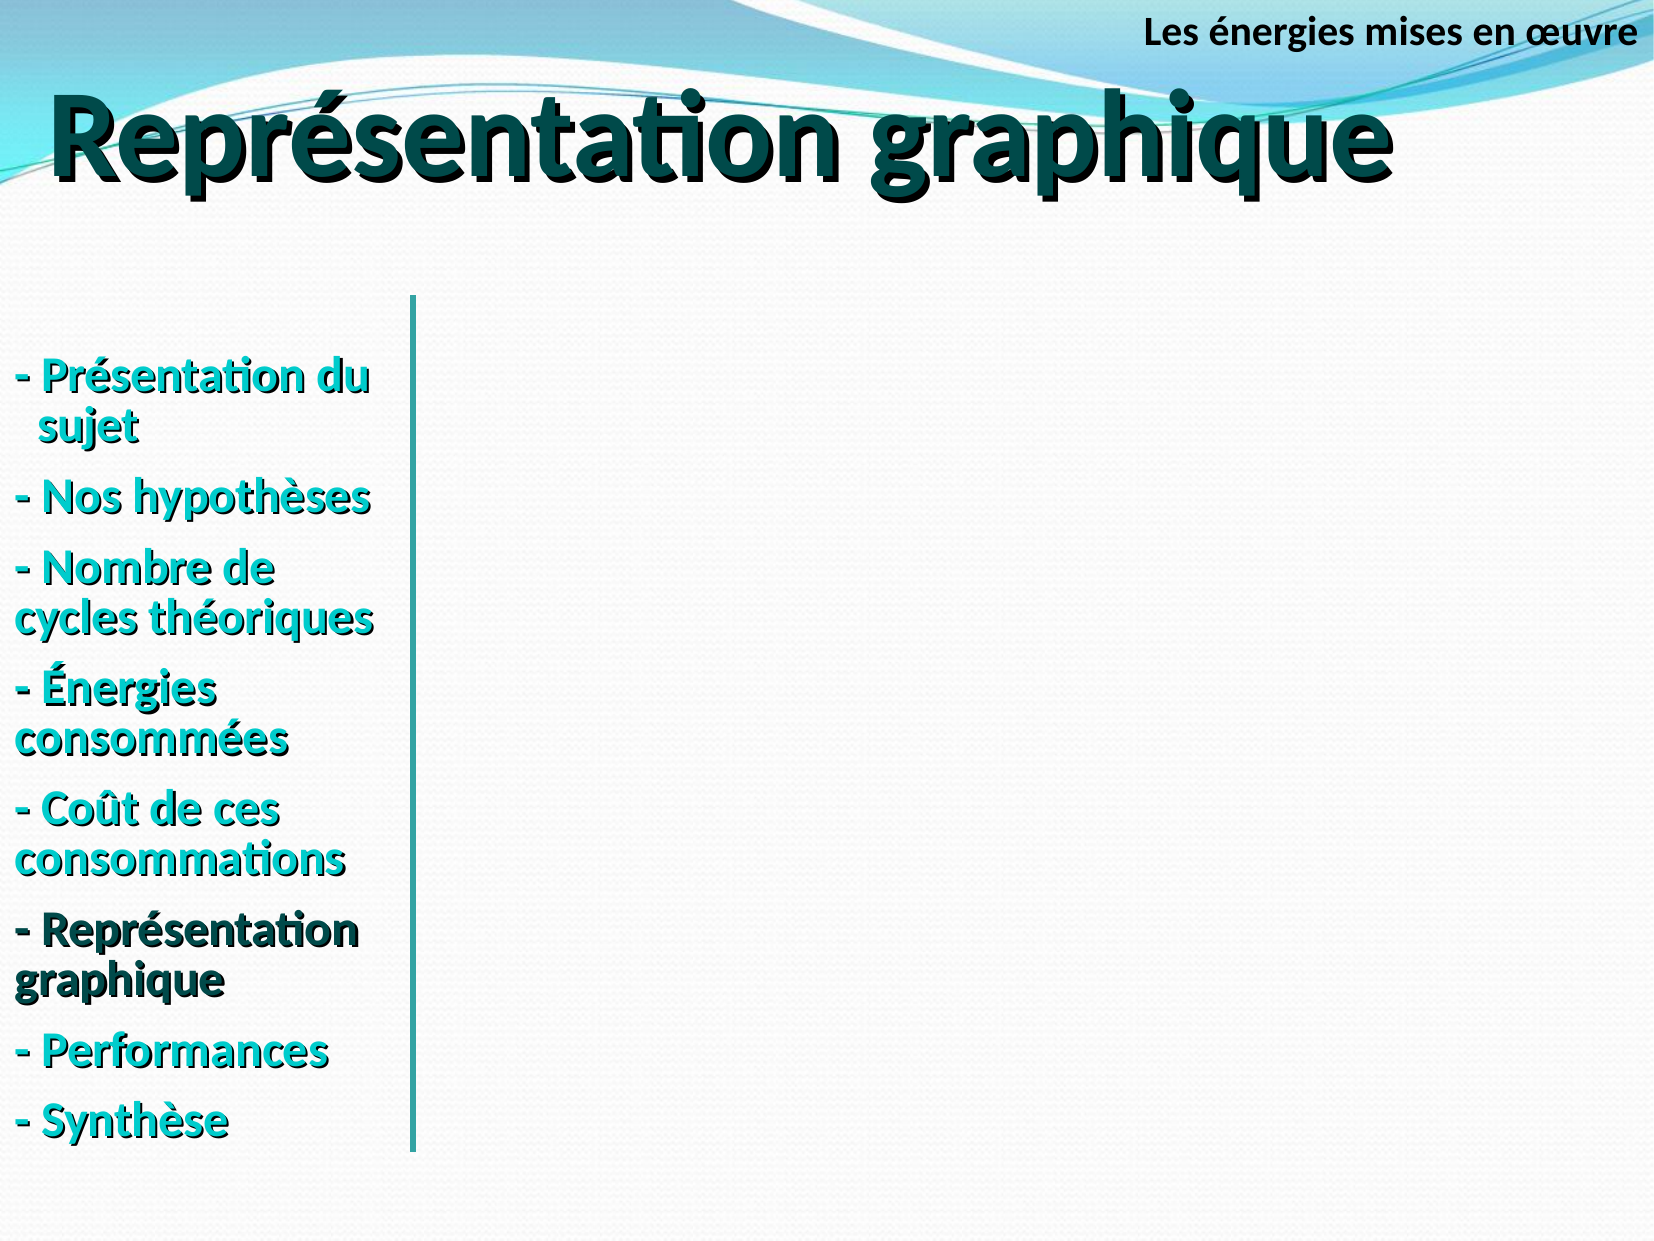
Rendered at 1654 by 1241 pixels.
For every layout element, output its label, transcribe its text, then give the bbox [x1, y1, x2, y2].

text_box - Présentation du sujet - Nos hypothèses - Nombre de cycles théoriques - Énergies consommées - Coût de ces consommations - Représentation graphique - Performances - Synthèse [0, 259, 414, 1241]
text_box Les énergies mises en œuvre [265, 2, 1654, 69]
picture [0, 0, 1654, 1241]
text_box Représentation graphique [29, 59, 1654, 233]
